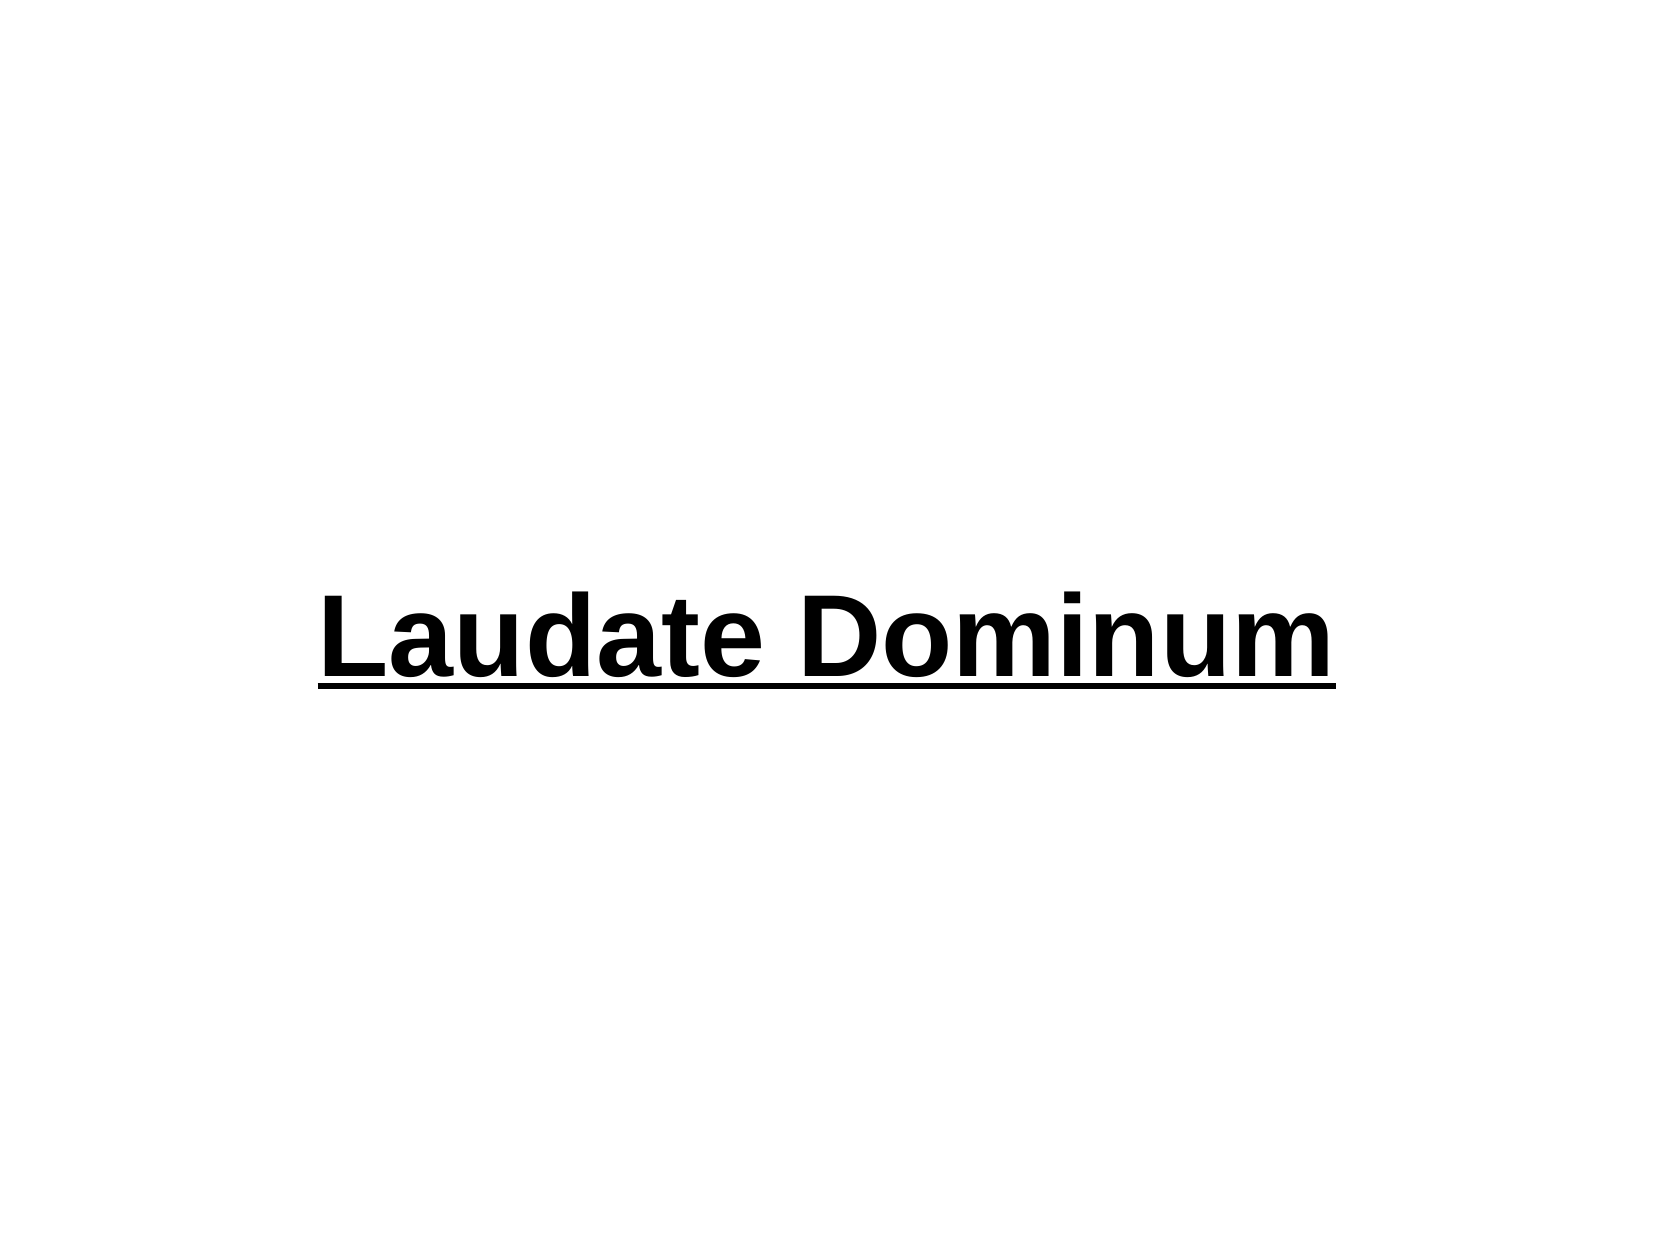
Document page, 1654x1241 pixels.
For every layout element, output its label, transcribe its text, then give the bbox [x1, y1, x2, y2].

subtitle Laudate Dominum [0, 0, 1654, 1241]
